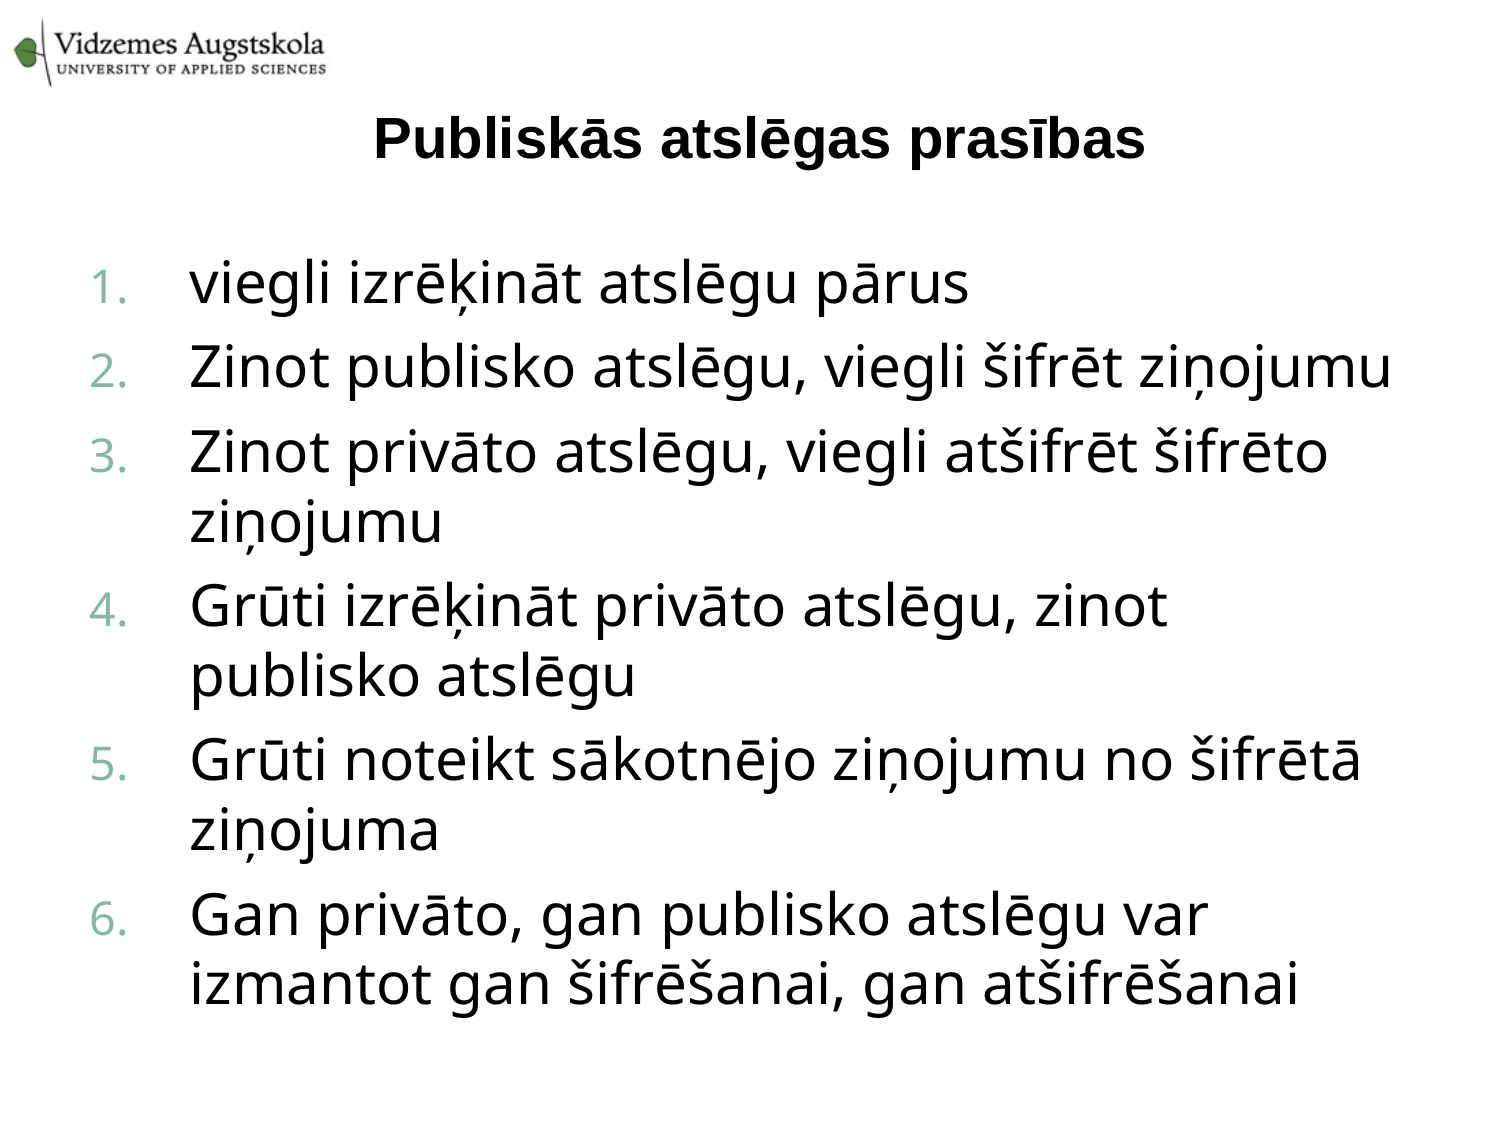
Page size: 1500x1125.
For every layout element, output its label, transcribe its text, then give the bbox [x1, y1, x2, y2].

list viegli izrēķināt atslēgu pārus Zinot publisko atslēgu, viegli šifrēt ziņojumu Zinot privāto atslēgu, viegli atšifrēt šifrēto ziņojumu Grūti izrēķināt privāto atslēgu, zinot publisko atslēgu Grūti noteikt sākotnējo ziņojumu no šifrētā ziņojuma Gan privāto, gan publisko atslēgu var izmantot gan šifrēšanai, gan atšifrēšanai [75, 237, 1426, 1051]
picture [5, 2, 334, 102]
title Publiskās atslēgas prasības [75, 45, 1426, 233]
